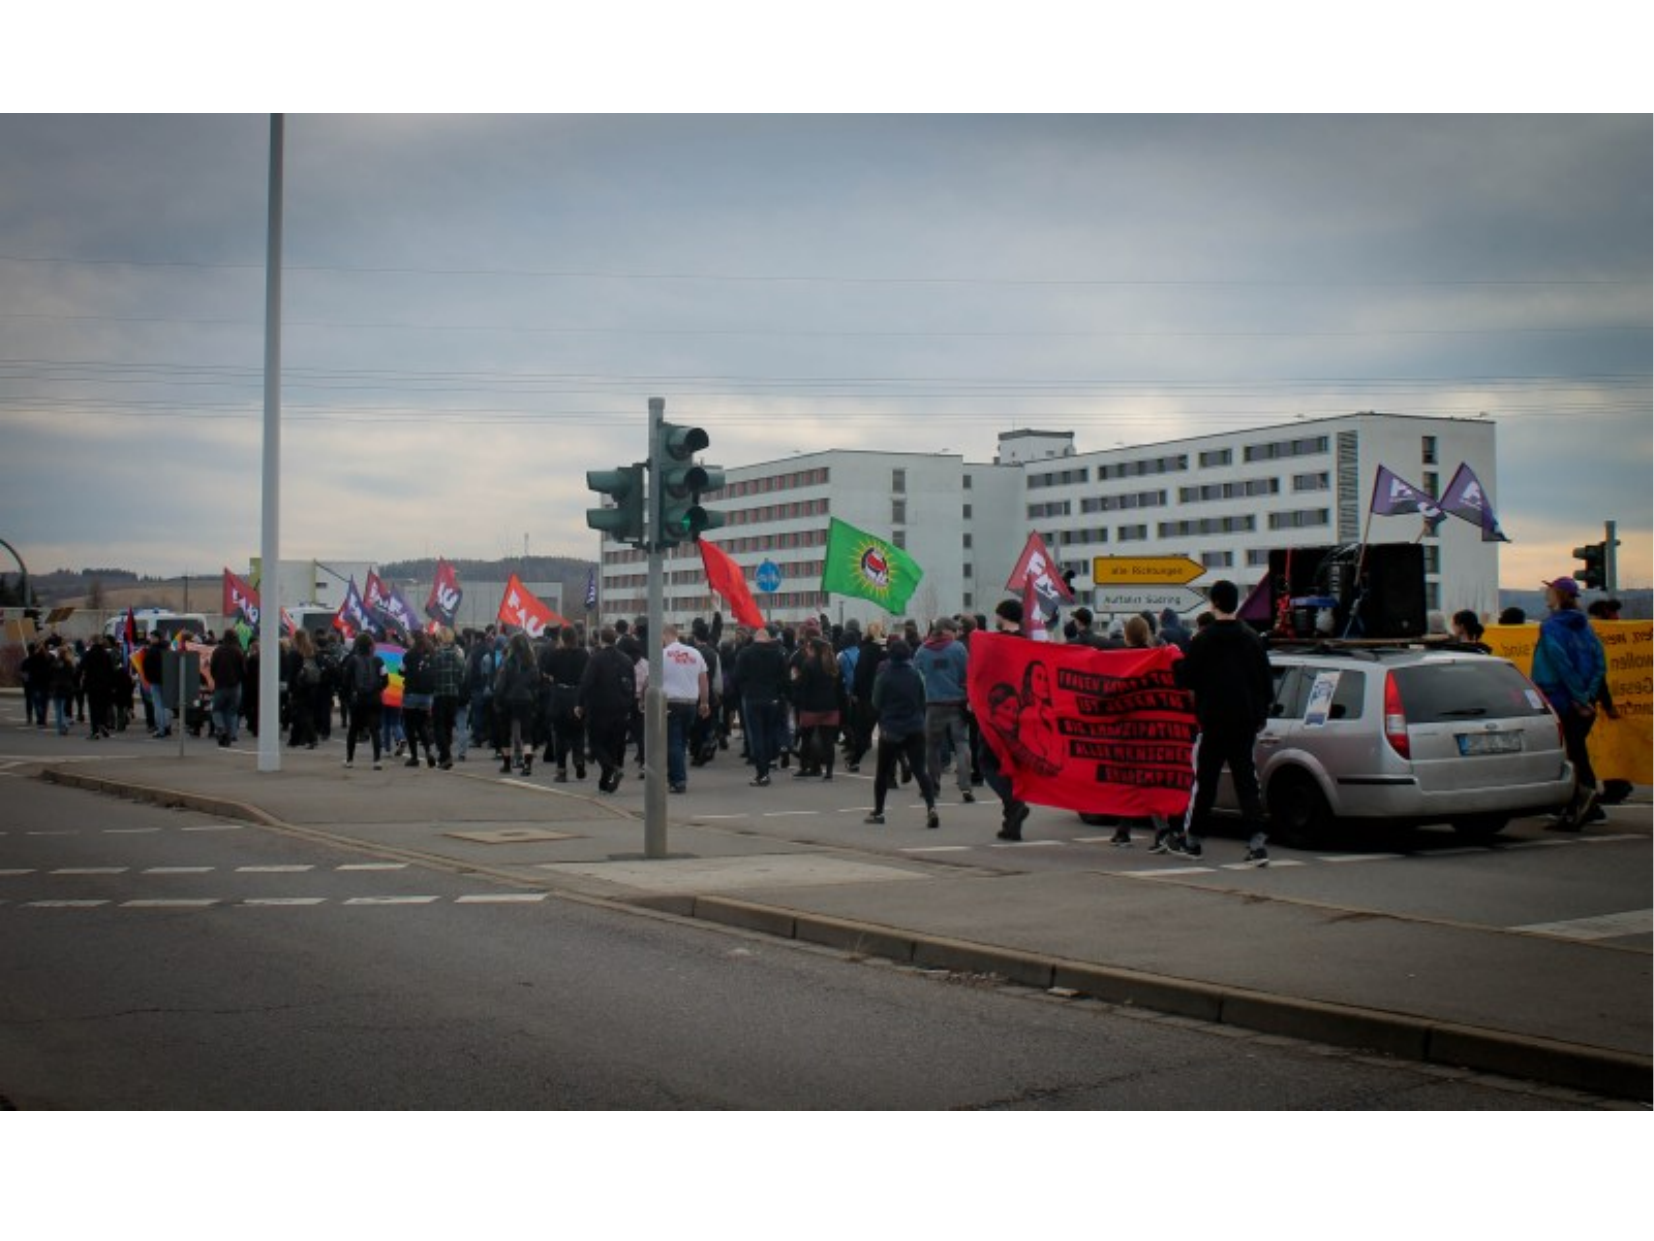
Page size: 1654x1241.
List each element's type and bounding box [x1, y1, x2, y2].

picture [0, 113, 1654, 1111]
